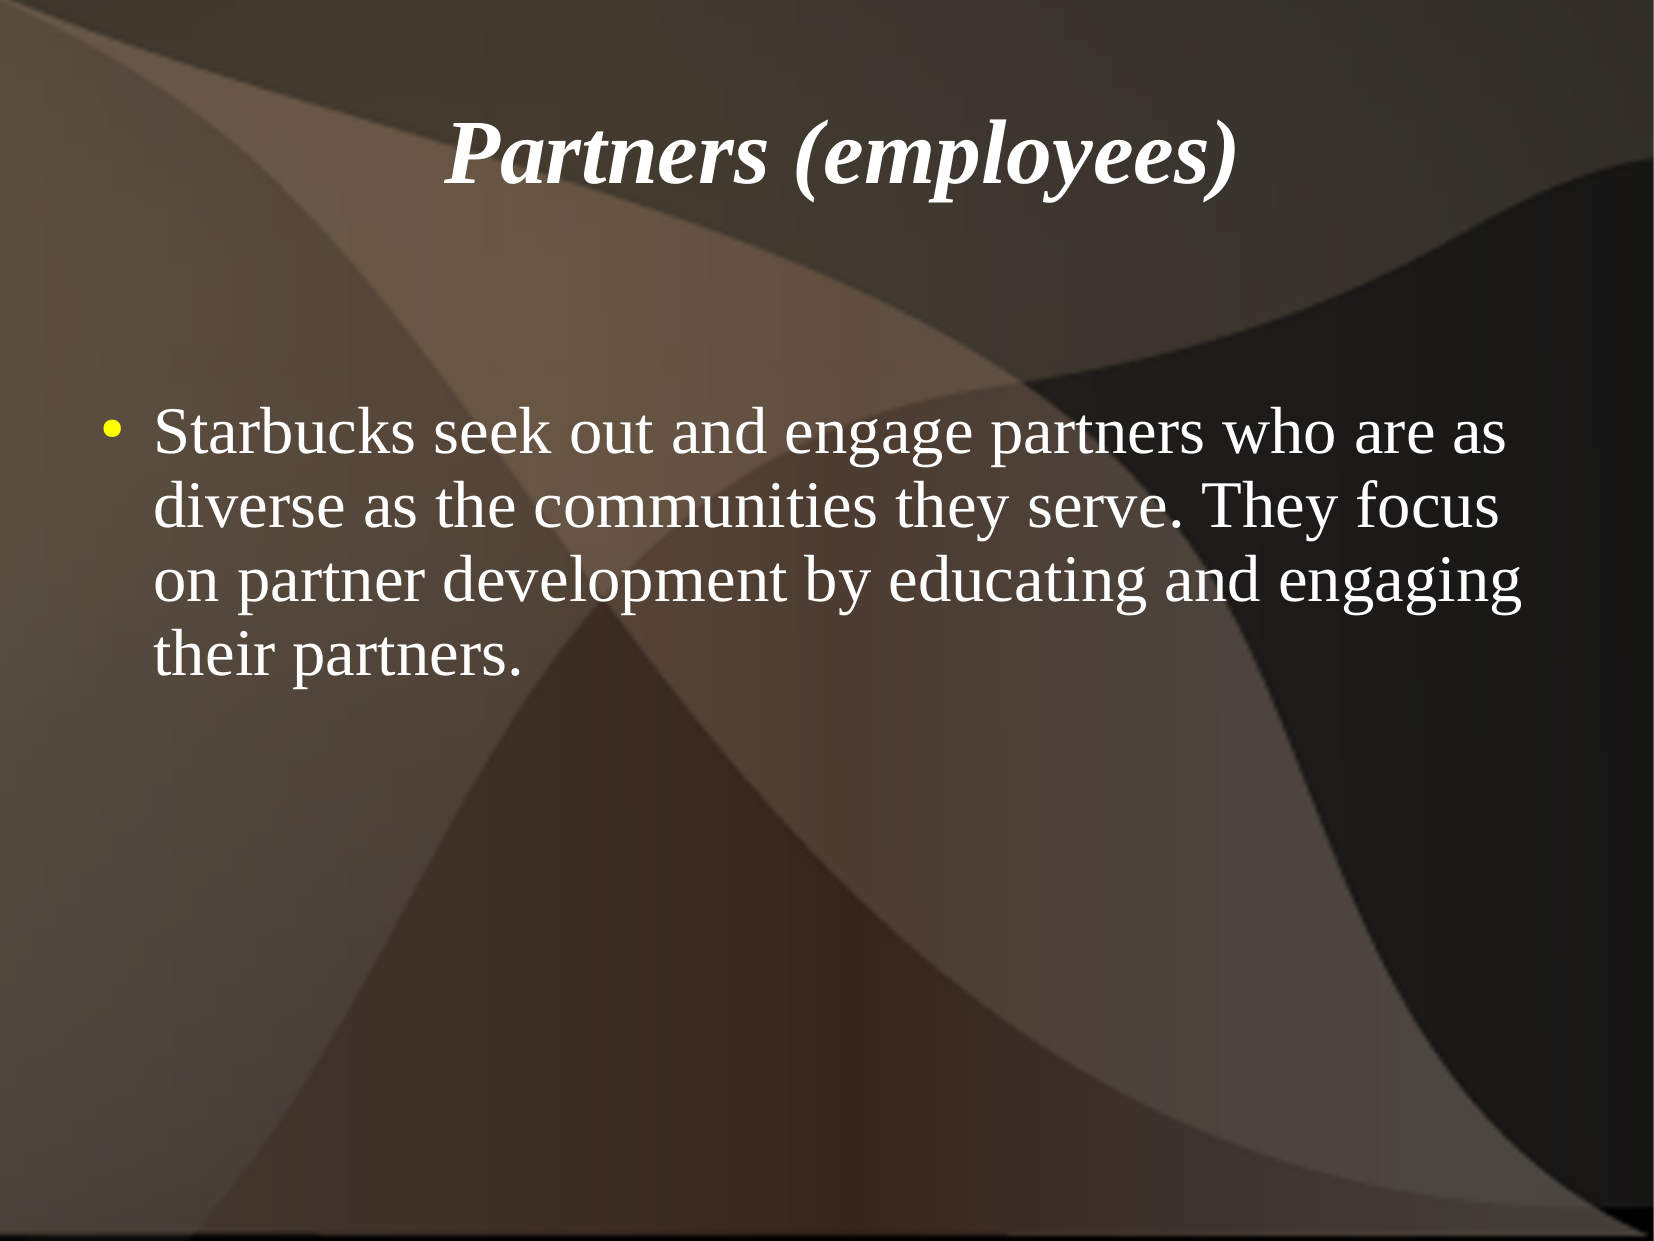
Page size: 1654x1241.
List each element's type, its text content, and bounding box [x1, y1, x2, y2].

list Starbucks seek out and engage partners who are as diverse as the communities they serve. They focus on partner development by educating and engaging their partners. [82, 290, 1571, 1109]
title Partners (employees) [82, 49, 1571, 257]
picture [0, 0, 1654, 1241]
